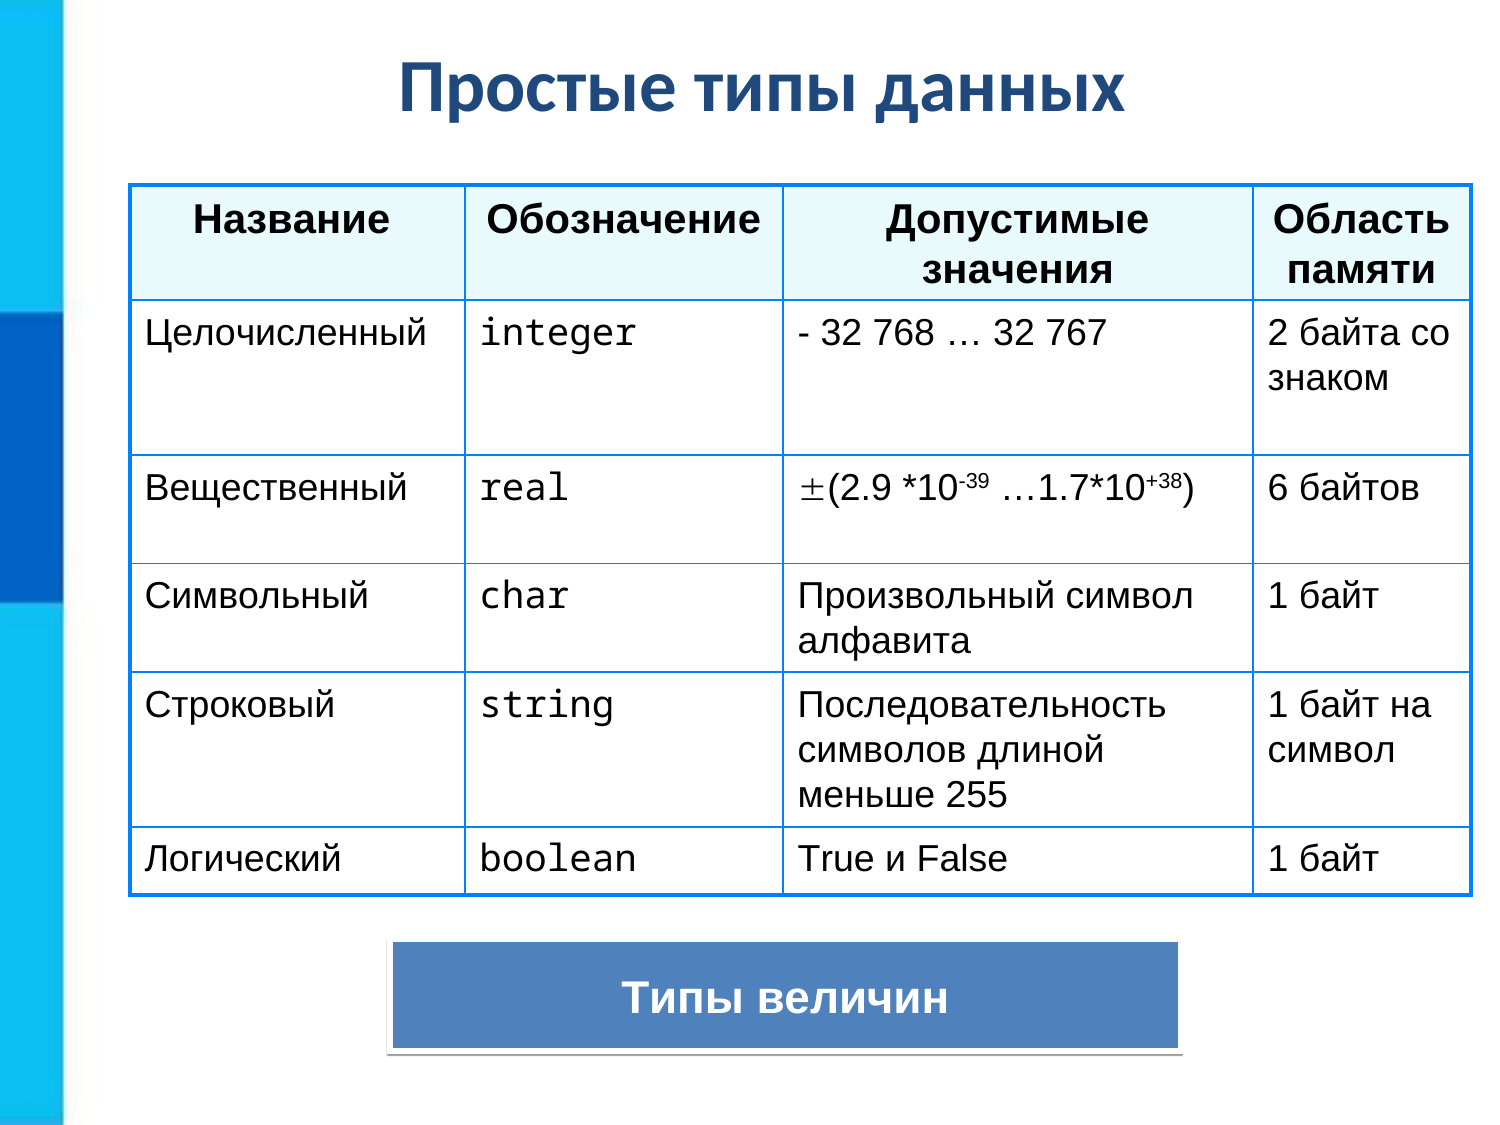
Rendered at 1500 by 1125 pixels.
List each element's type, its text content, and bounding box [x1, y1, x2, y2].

text_box Типы величин [389, 939, 1182, 1051]
table_cell integer [466, 301, 782, 454]
table_header Обозначение [466, 187, 782, 299]
table_cell real [466, 456, 782, 563]
table_cell 2 байта со знаком [1254, 301, 1469, 454]
table_cell boolean [466, 828, 782, 893]
table_cell (2.9 *10-39 …1.7*10+38) [784, 456, 1252, 563]
table_cell 1 байт [1254, 564, 1469, 671]
picture [0, 0, 1500, 1125]
table_cell string [466, 673, 782, 826]
table_header Область памяти [1254, 187, 1469, 299]
table_cell 6 байтов [1254, 456, 1469, 563]
table_cell Последовательность символов длиной меньше 255 [784, 673, 1252, 826]
table_cell char [466, 564, 782, 671]
table_cell Вещественный [132, 456, 464, 563]
table_cell 1 байт [1254, 828, 1469, 893]
table_cell Строковый [132, 673, 464, 826]
table_cell - 32 768 … 32 767 [784, 301, 1252, 454]
table_header Название [132, 187, 464, 299]
table_header Допустимые значения [784, 187, 1252, 299]
table_cell Символьный [132, 564, 464, 671]
table_cell 1 байт на символ [1254, 673, 1469, 826]
text_box Простые типы данных [100, 30, 1426, 149]
table_cell Целочисленный [132, 301, 464, 454]
table_cell True и False [784, 828, 1252, 893]
table_cell Произвольный символ алфавита [784, 564, 1252, 671]
table_cell Логический [132, 828, 464, 893]
